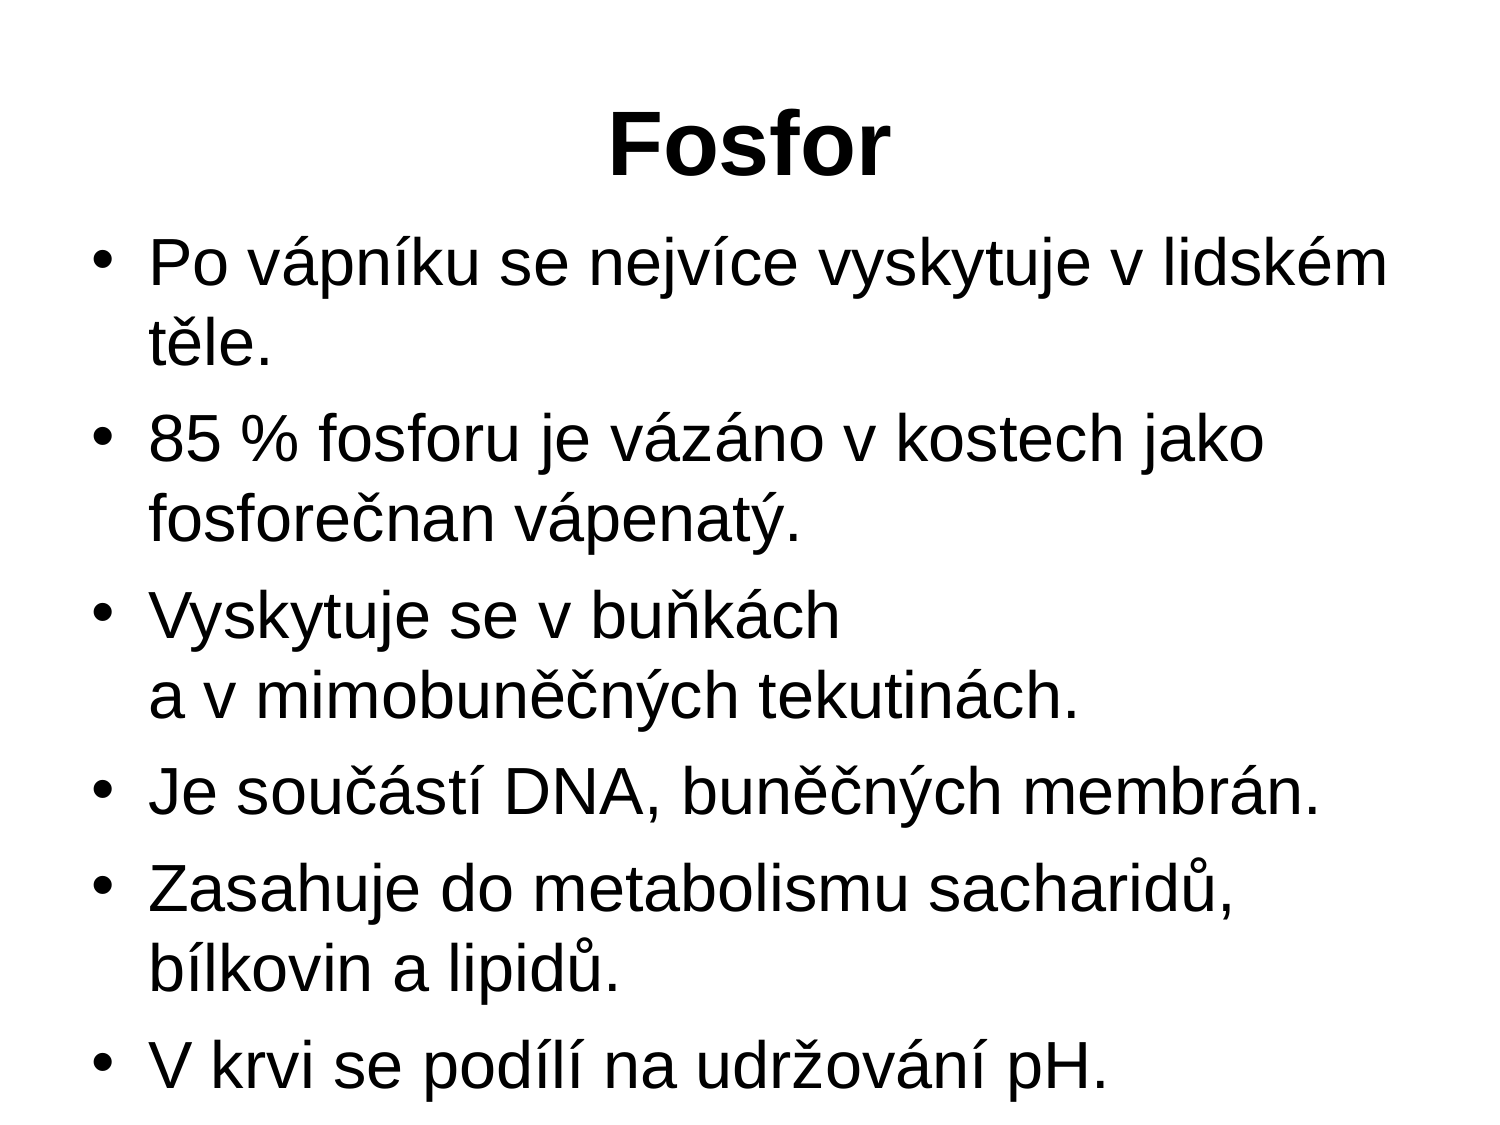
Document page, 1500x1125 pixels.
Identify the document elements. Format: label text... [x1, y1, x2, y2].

title Fosfor [75, 45, 1426, 233]
list Po vápníku se nejvíce vyskytuje v lidském těle. 85 % fosforu je vázáno v kostech jako fosforečnan vápenatý. Vyskytuje se v buňkách a v mimobuněčných tekutinách. Je součástí DNA, buněčných membrán. Zasahuje do metabolismu sacharidů, bílkovin a lipidů. V krvi se podílí na udržování pH. [76, 210, 1427, 1109]
